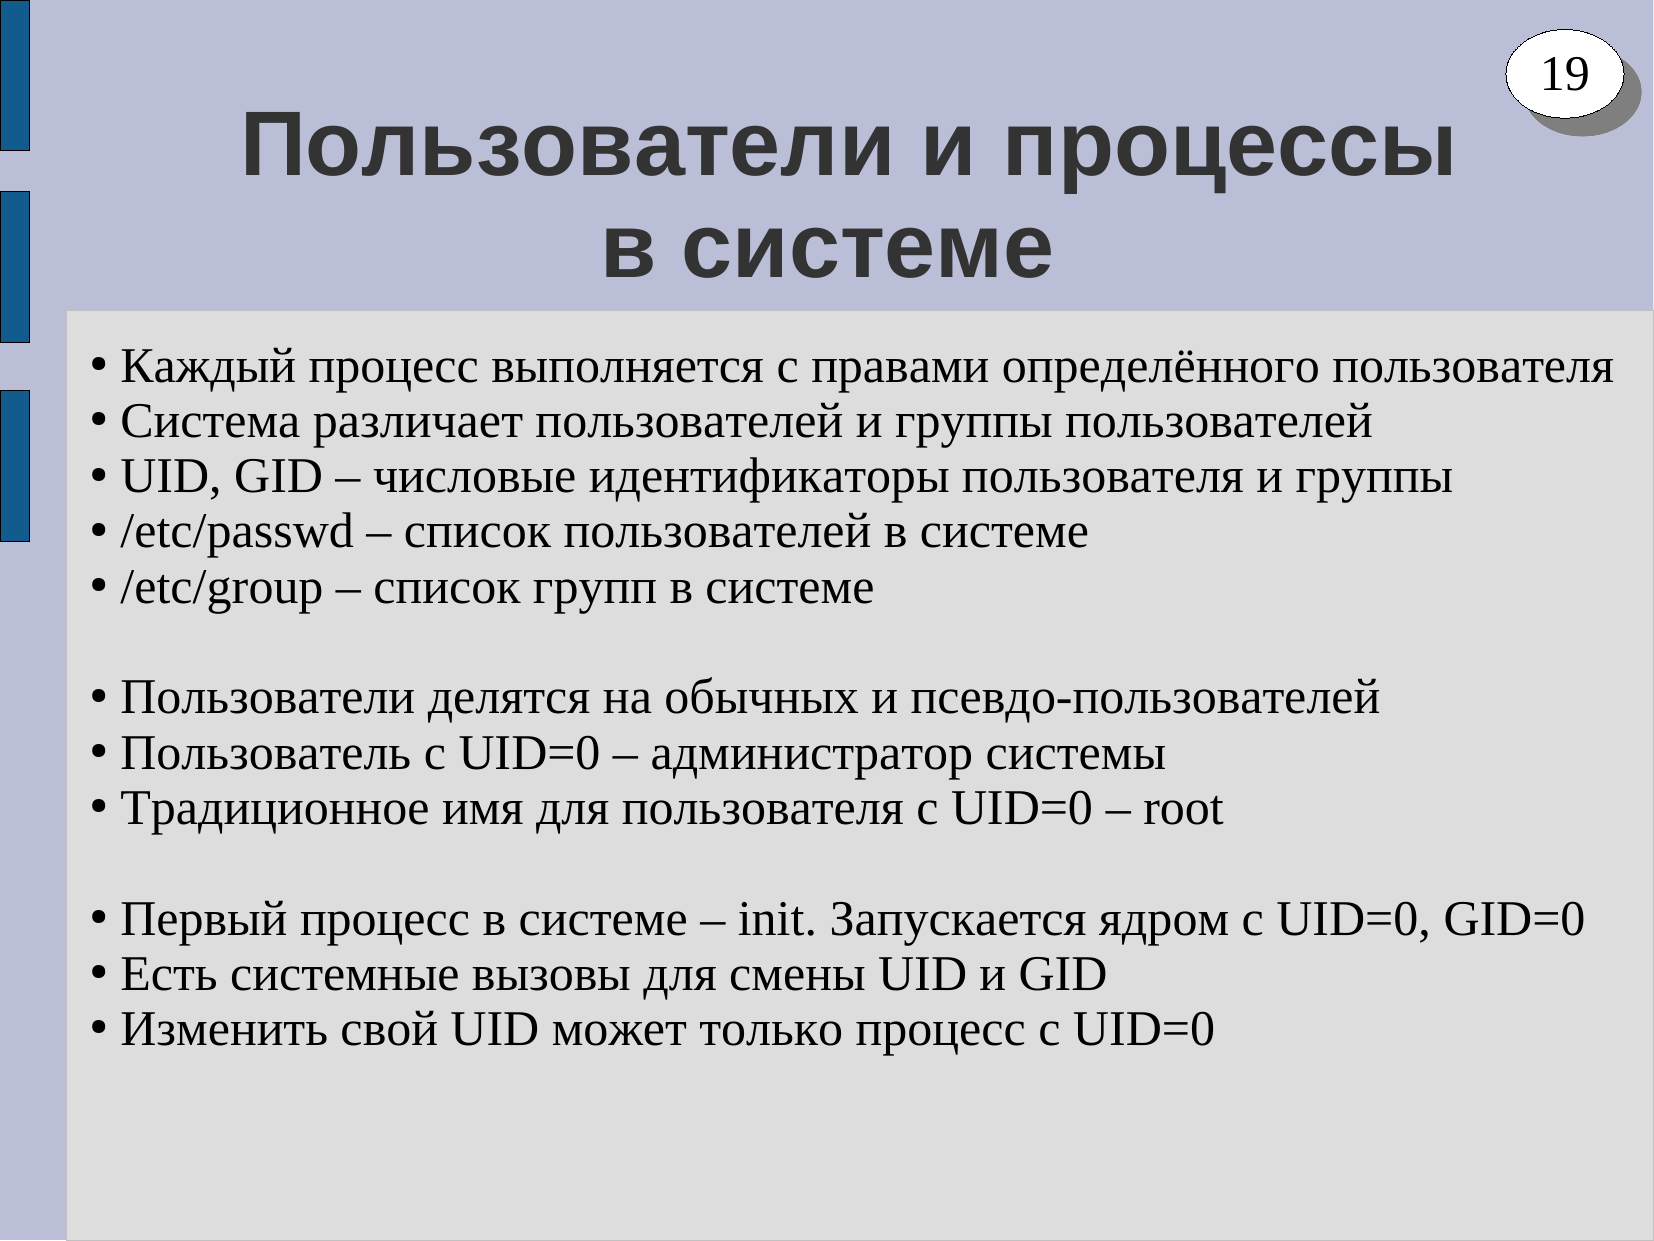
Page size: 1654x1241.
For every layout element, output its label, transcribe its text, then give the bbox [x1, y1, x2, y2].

text_box 19 [1505, 29, 1625, 119]
title Пользователи и процессы в системе [121, 87, 1534, 302]
text_box Каждый процесс выполняется с правами определённого пользователя Система различает пользователей и группы пользователей UID, GID – числовые идентификаторы пользователя и группы /etc/passwd – список пользователей в системе /etc/group – список групп в системе Пользователи делятся на обычных и псевдо-пользователей Пользователь с UID=0 – администратор системы Традиционное имя для пользователя с UID=0 – root Первый процесс в системе – init. Запускается ядром с UID=0, GID=0 Есть системные вызовы для смены UID и GID Изменить свой UID может только процесс с UID=0 [89, 337, 1615, 1112]
